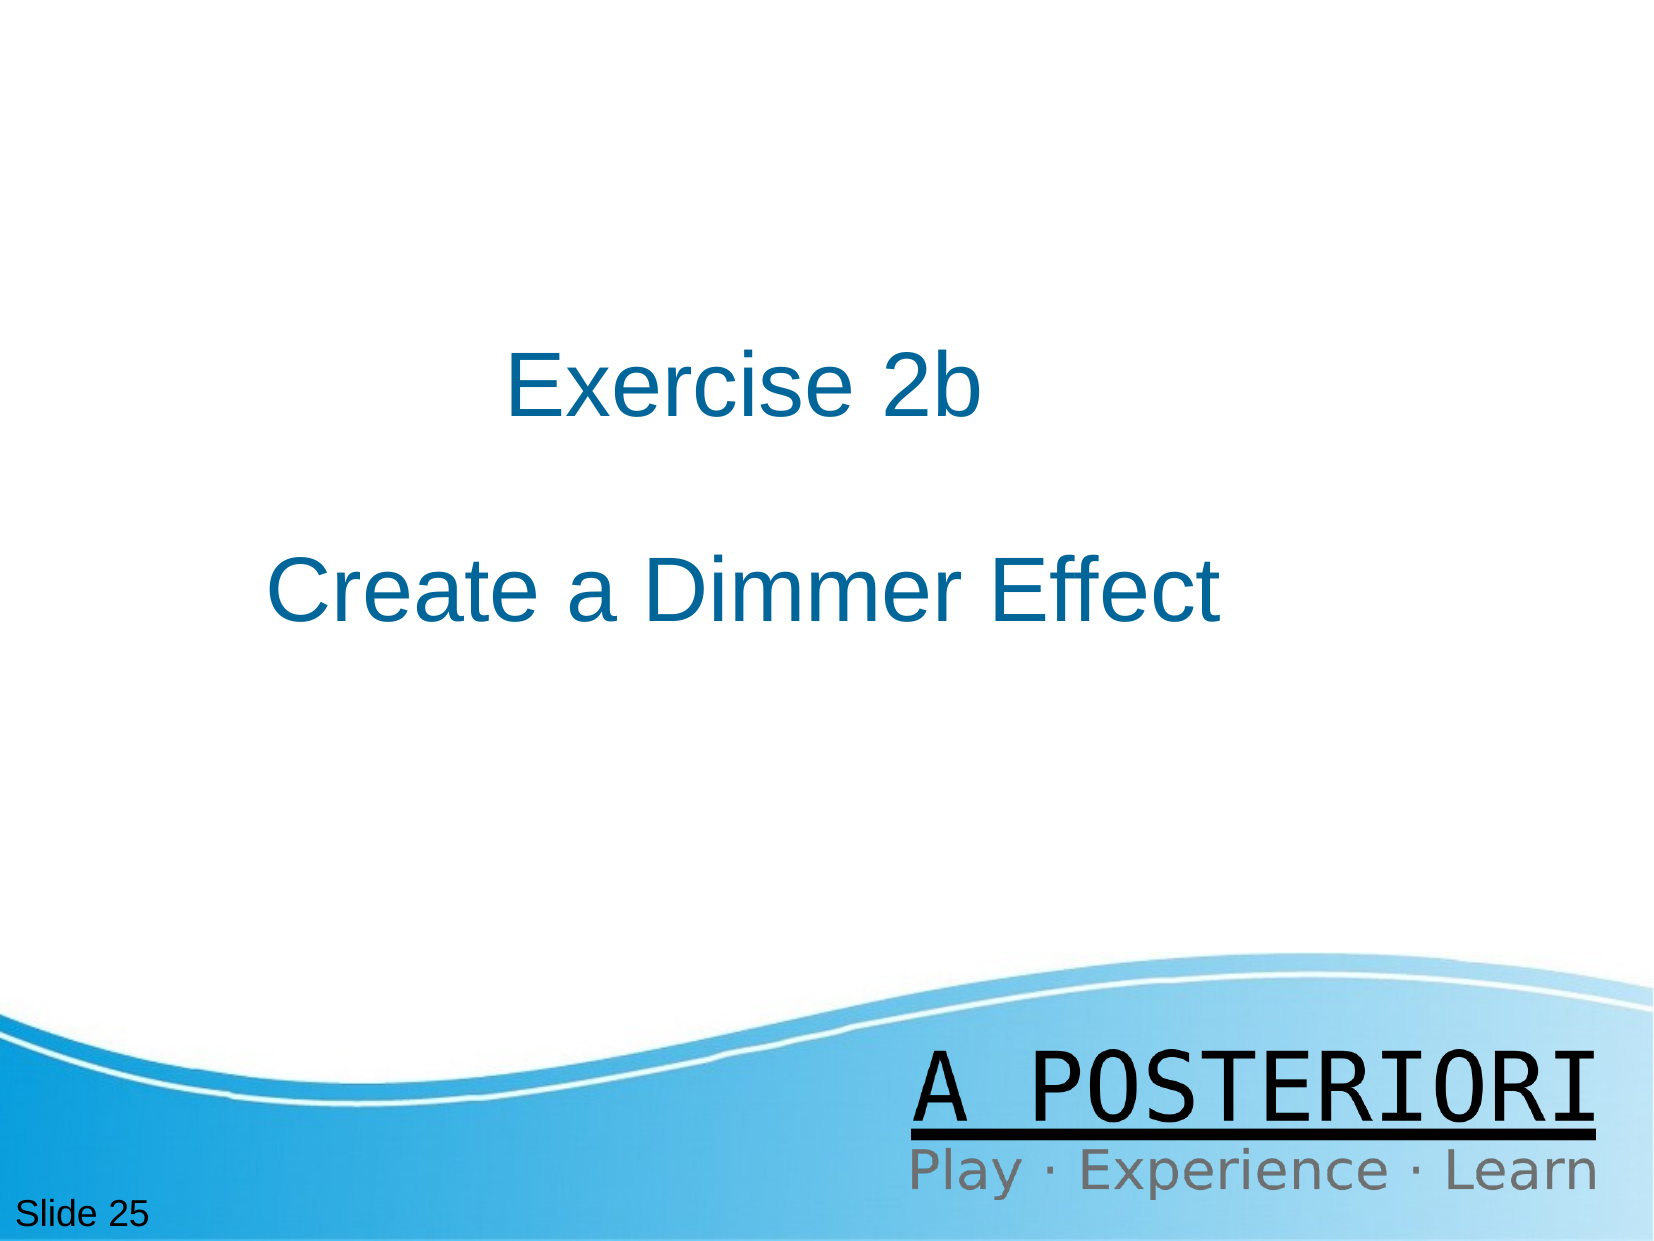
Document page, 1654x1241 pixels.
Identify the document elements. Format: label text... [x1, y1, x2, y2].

picture [0, 952, 1654, 1241]
title Exercise 2b Create a Dimmer Effect [0, 334, 1489, 641]
